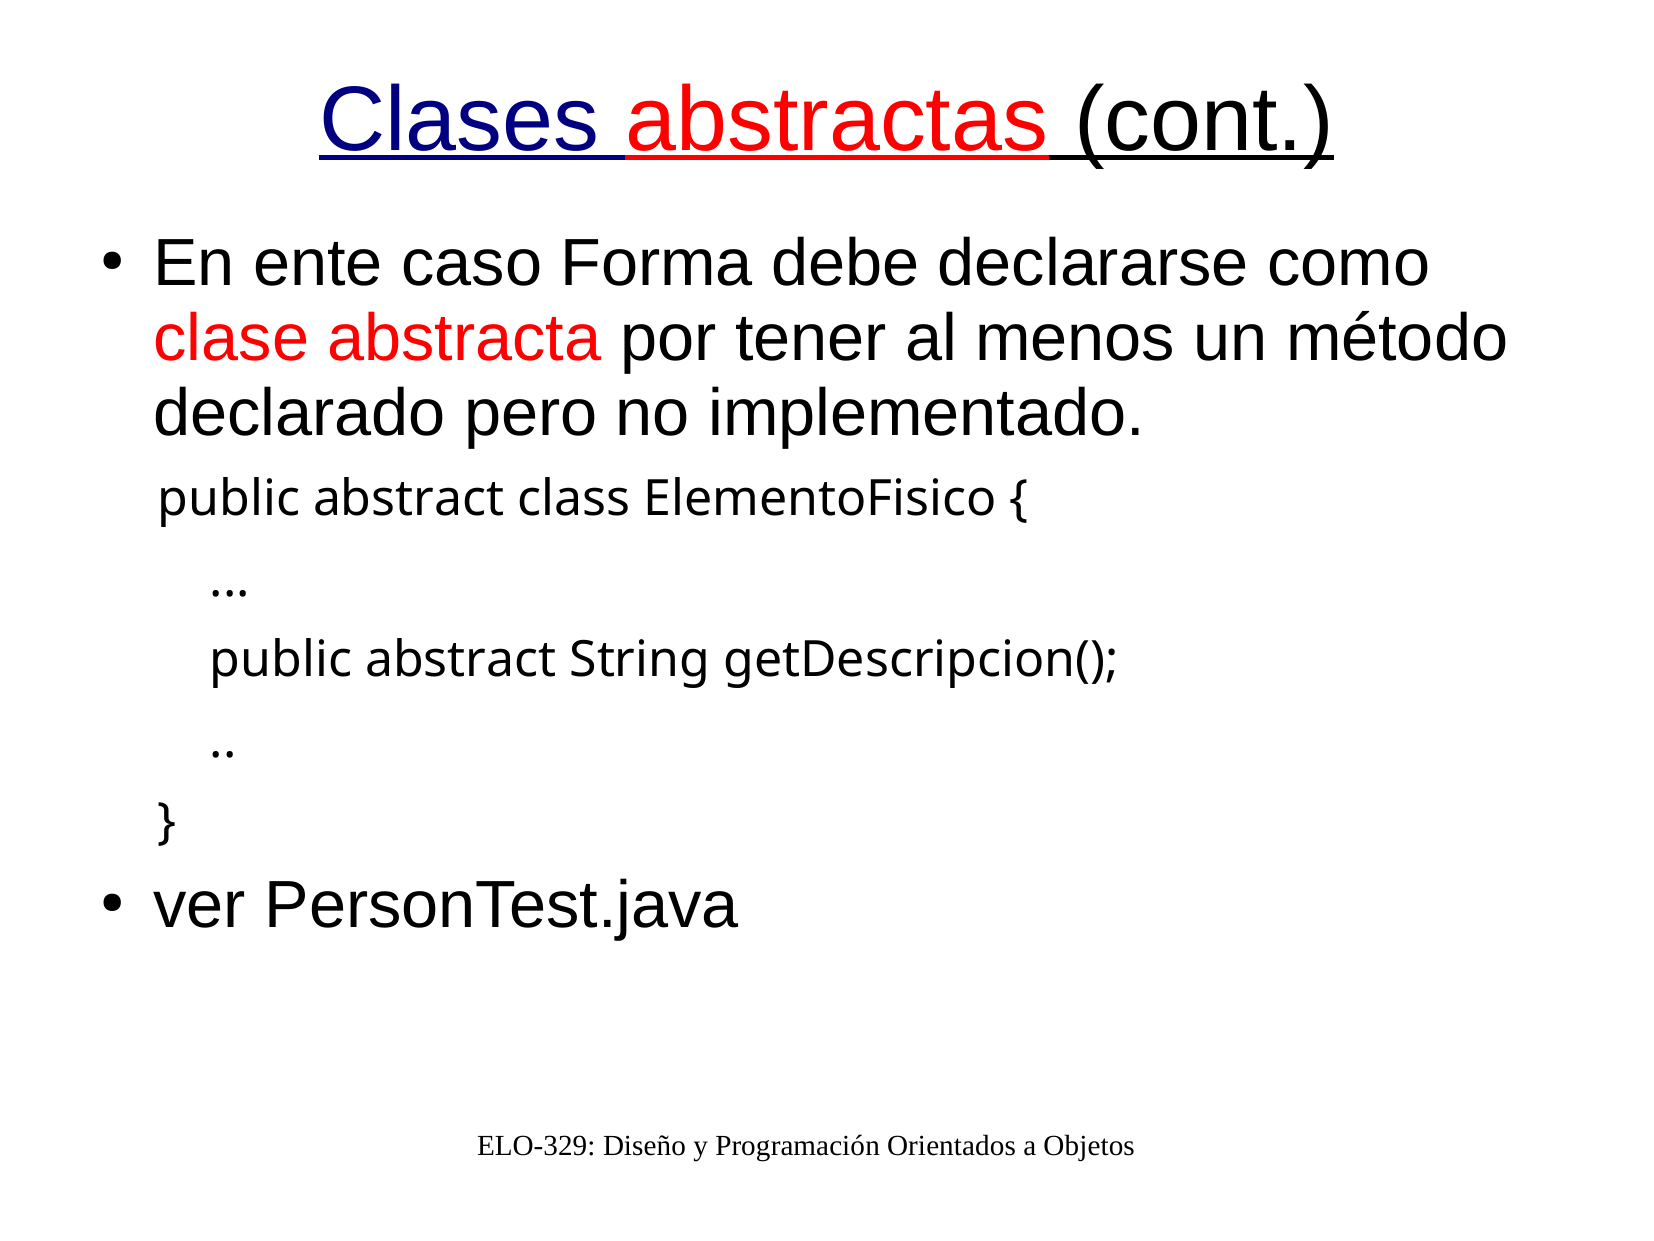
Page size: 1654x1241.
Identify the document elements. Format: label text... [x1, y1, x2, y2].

title Clases abstractas (cont.)‏ [82, 49, 1571, 188]
list En ente caso Forma debe declararse como clase abstracta por tener al menos un método declarado pero no implementado. public abstract class ElementoFisico { ... public abstract String getDescripcion(); .. } ver PersonTest.java [82, 225, 1571, 1126]
